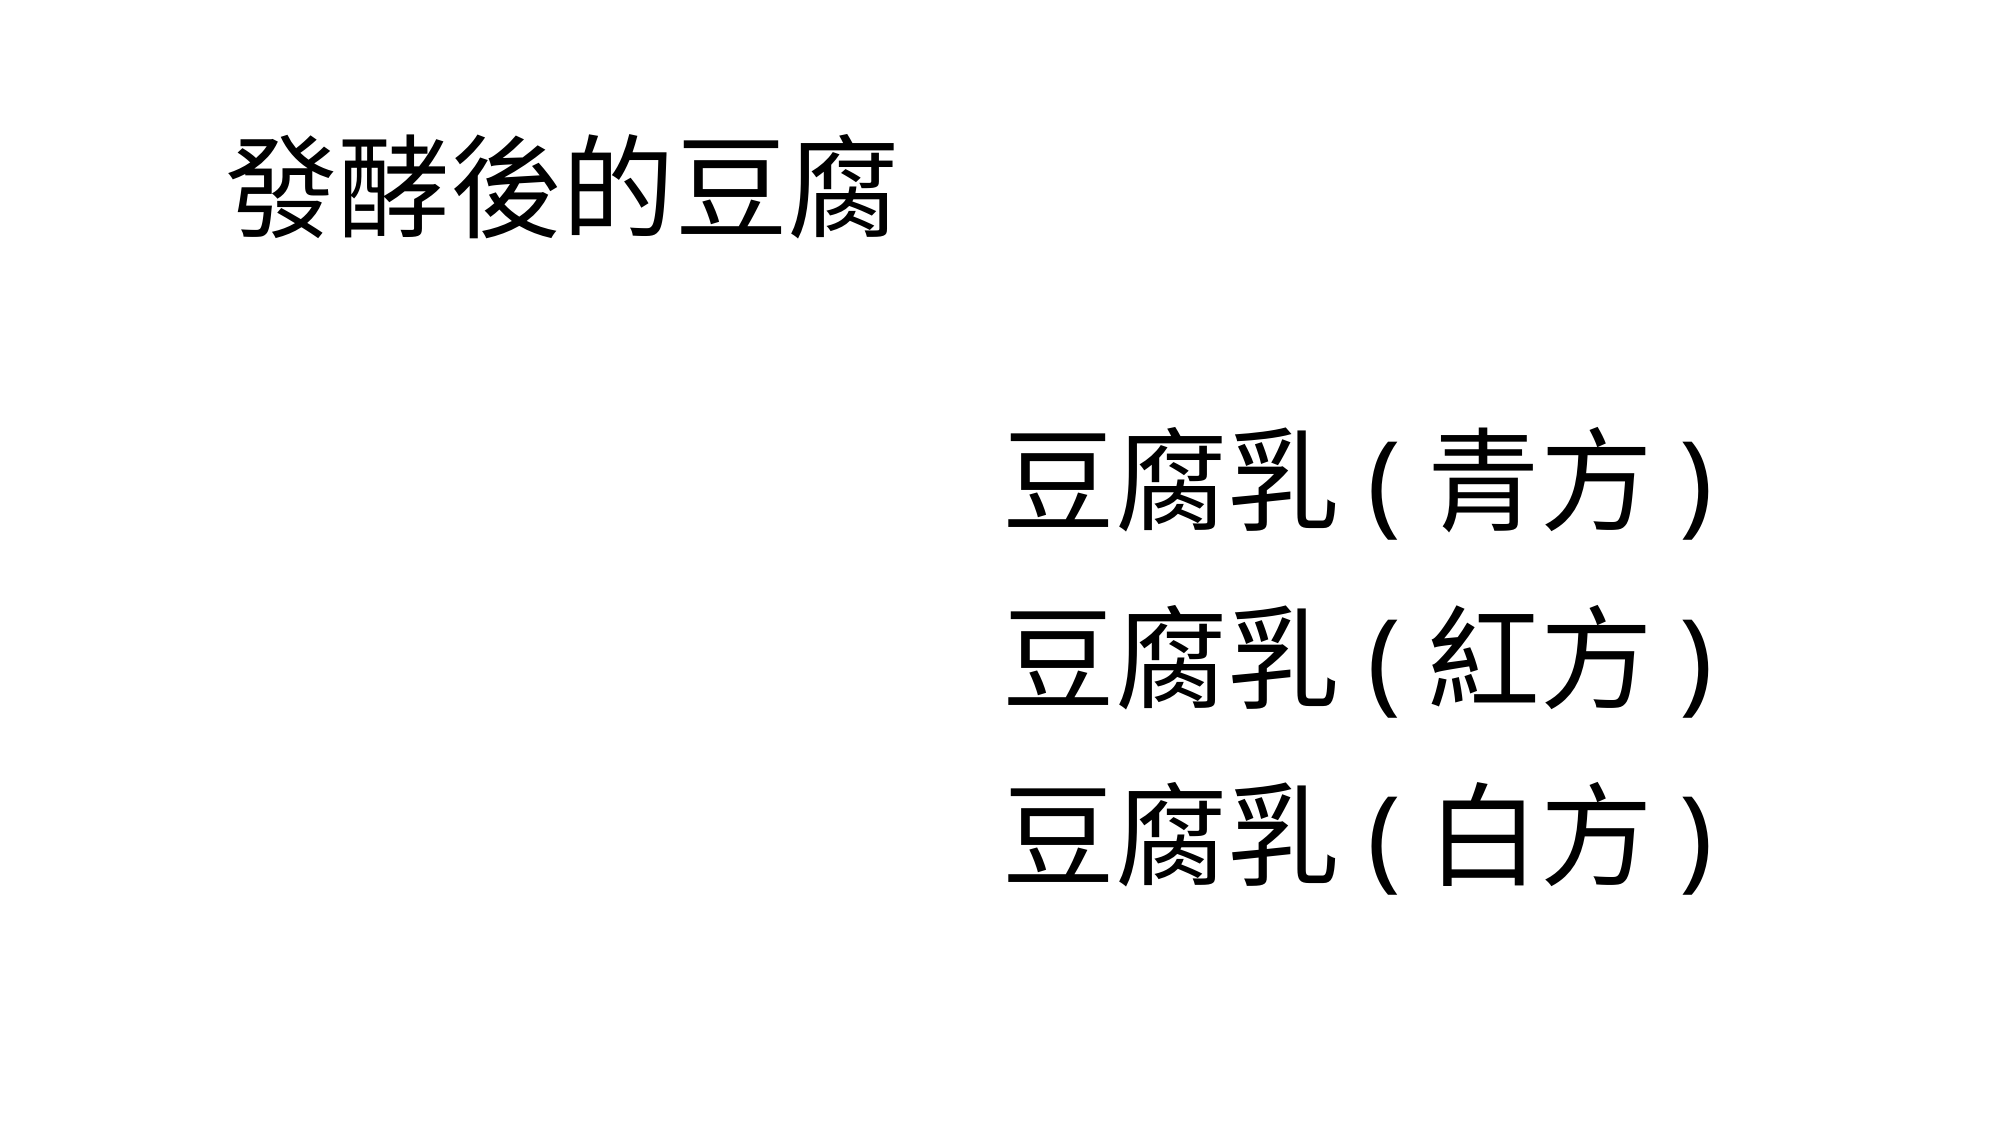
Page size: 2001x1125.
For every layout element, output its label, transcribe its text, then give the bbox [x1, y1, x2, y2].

text_box 豆腐乳(白方) [934, 757, 1783, 910]
text_box 發酵後的豆腐 [138, 109, 987, 261]
text_box 豆腐乳(青方) [934, 402, 1783, 555]
text_box 豆腐乳(紅方) [934, 580, 1783, 732]
